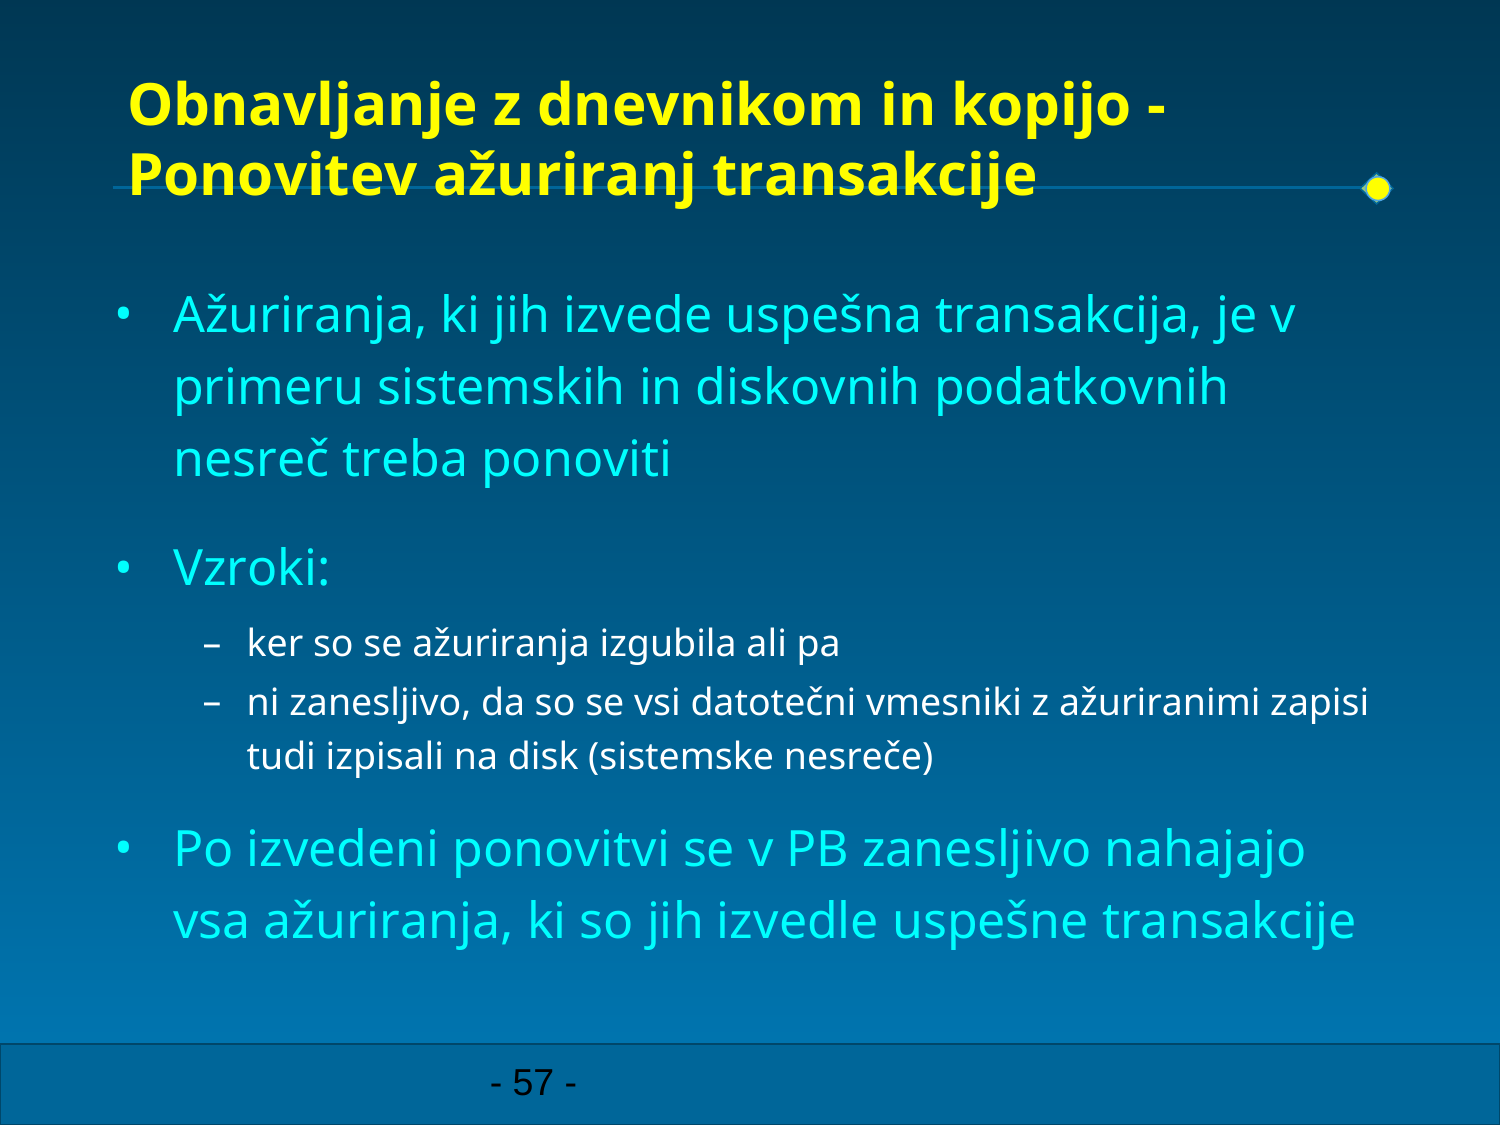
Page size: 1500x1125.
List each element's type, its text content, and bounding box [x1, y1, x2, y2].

list Ažuriranja, ki jih izvede uspešna transakcija, je v primeru sistemskih in diskovnih podatkovnih nesreč treba ponoviti Vzroki: ker so se ažuriranja izgubila ali pa ni zanesljivo, da so se vsi datotečni vmesniki z ažuriranimi zapisi tudi izpisali na disk (sistemske nesreče) Po izvedeni ponovitvi se v PB zanesljivo nahajajo vsa ažuriranja, ki so jih izvedle uspešne transakcije [99, 262, 1412, 1035]
title Obnavljanje z dnevnikom in kopijo - Ponovitev ažuriranj transakcije [112, 59, 1388, 216]
